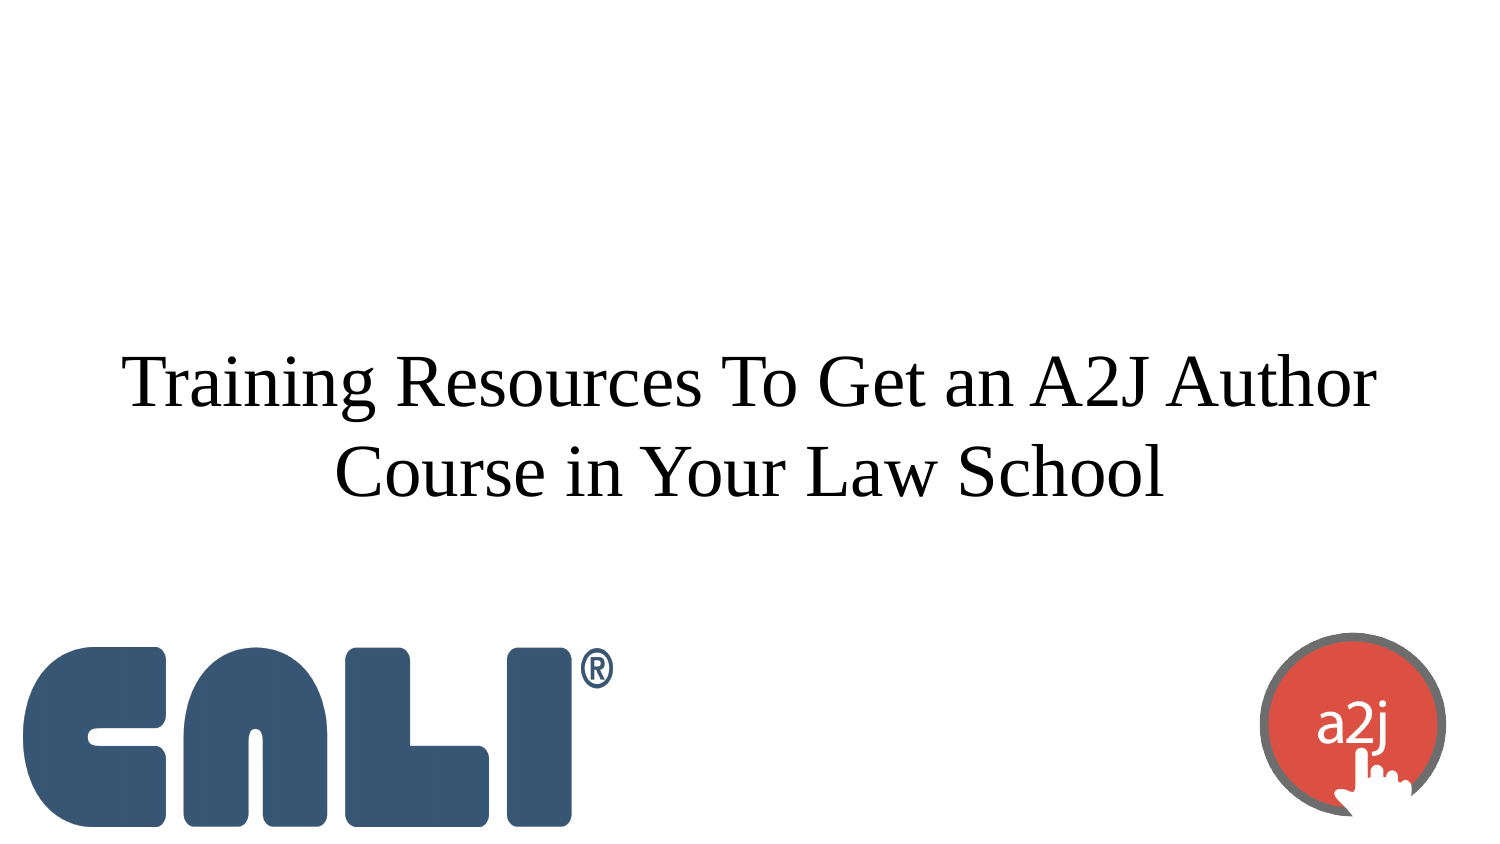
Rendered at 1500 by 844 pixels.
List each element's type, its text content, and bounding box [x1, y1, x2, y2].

picture [23, 647, 613, 827]
title Training Resources To Get an A2J Author Course in Your Law School [51, 352, 1449, 491]
picture [1255, 629, 1450, 844]
